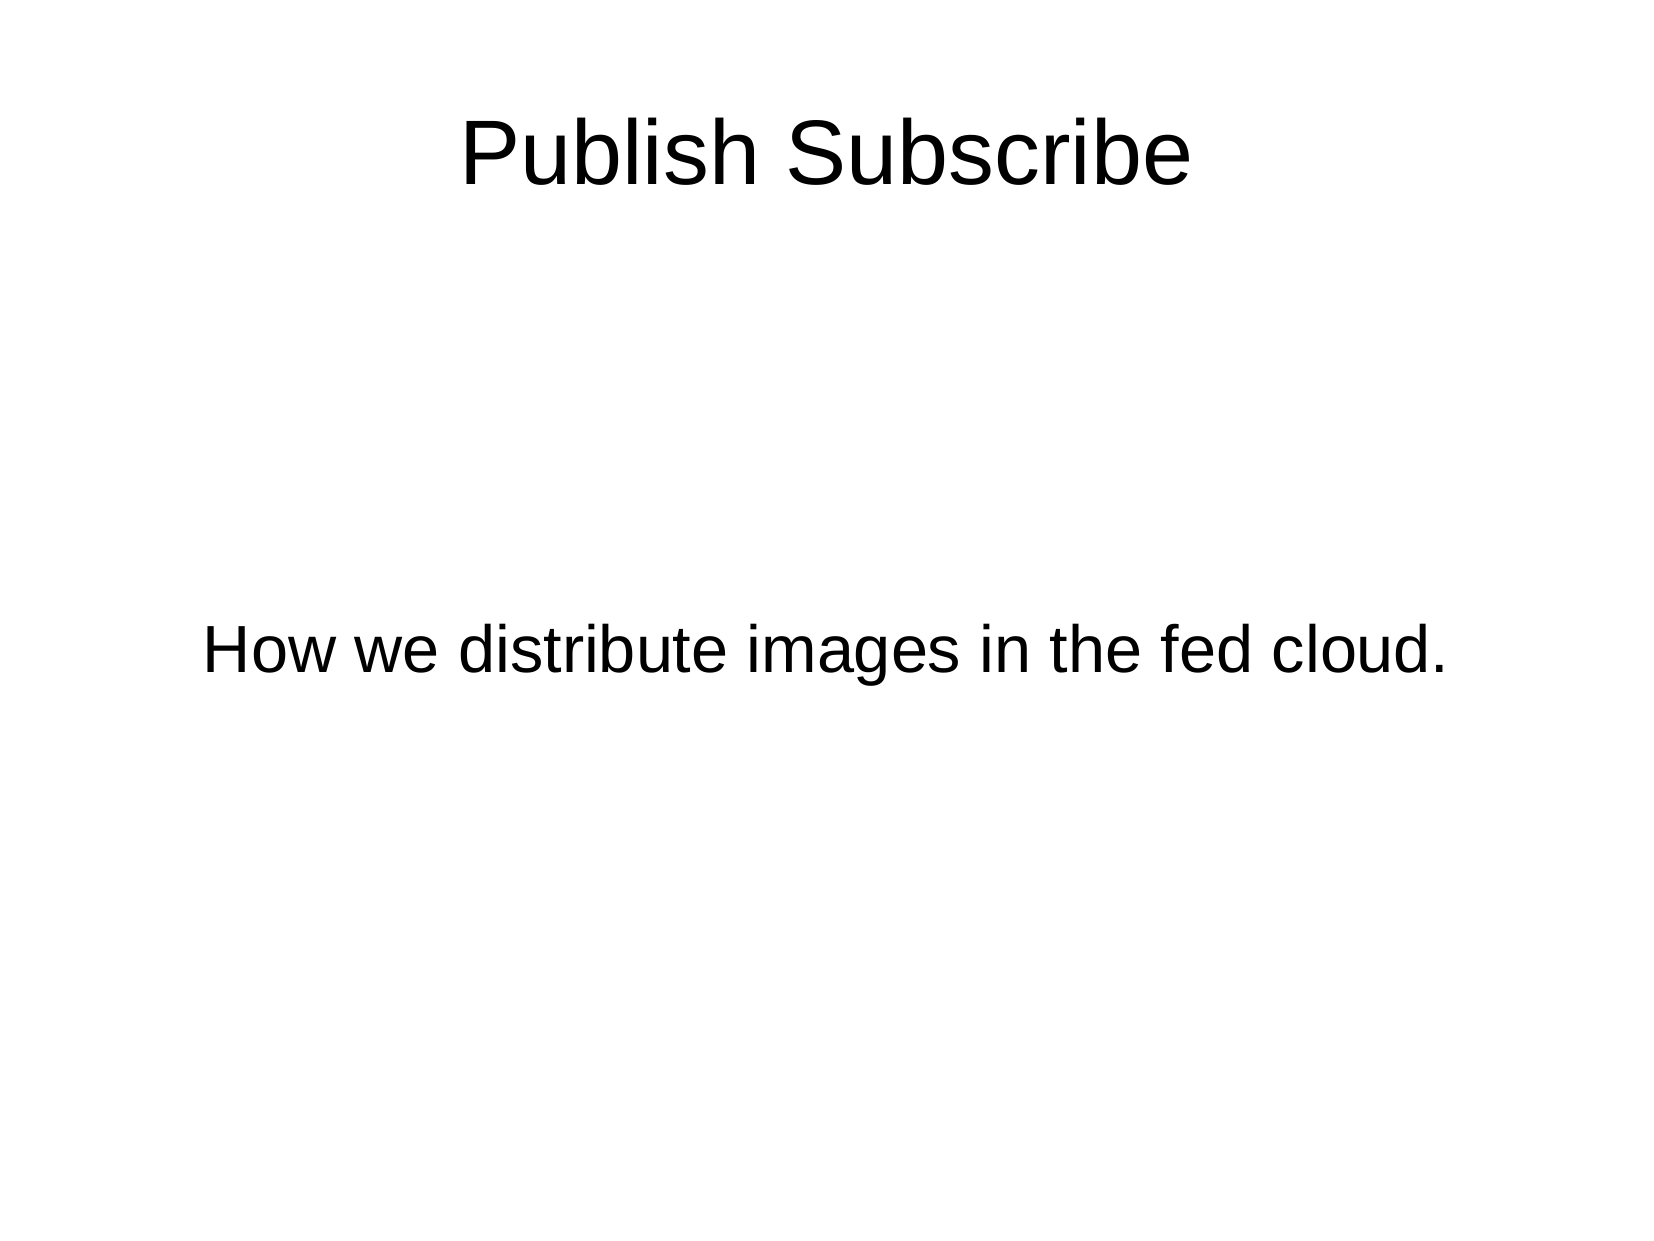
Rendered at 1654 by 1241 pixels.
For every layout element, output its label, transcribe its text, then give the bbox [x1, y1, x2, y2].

subtitle How we distribute images in the fed cloud. [82, 290, 1571, 1010]
title Publish Subscribe [82, 49, 1571, 257]
